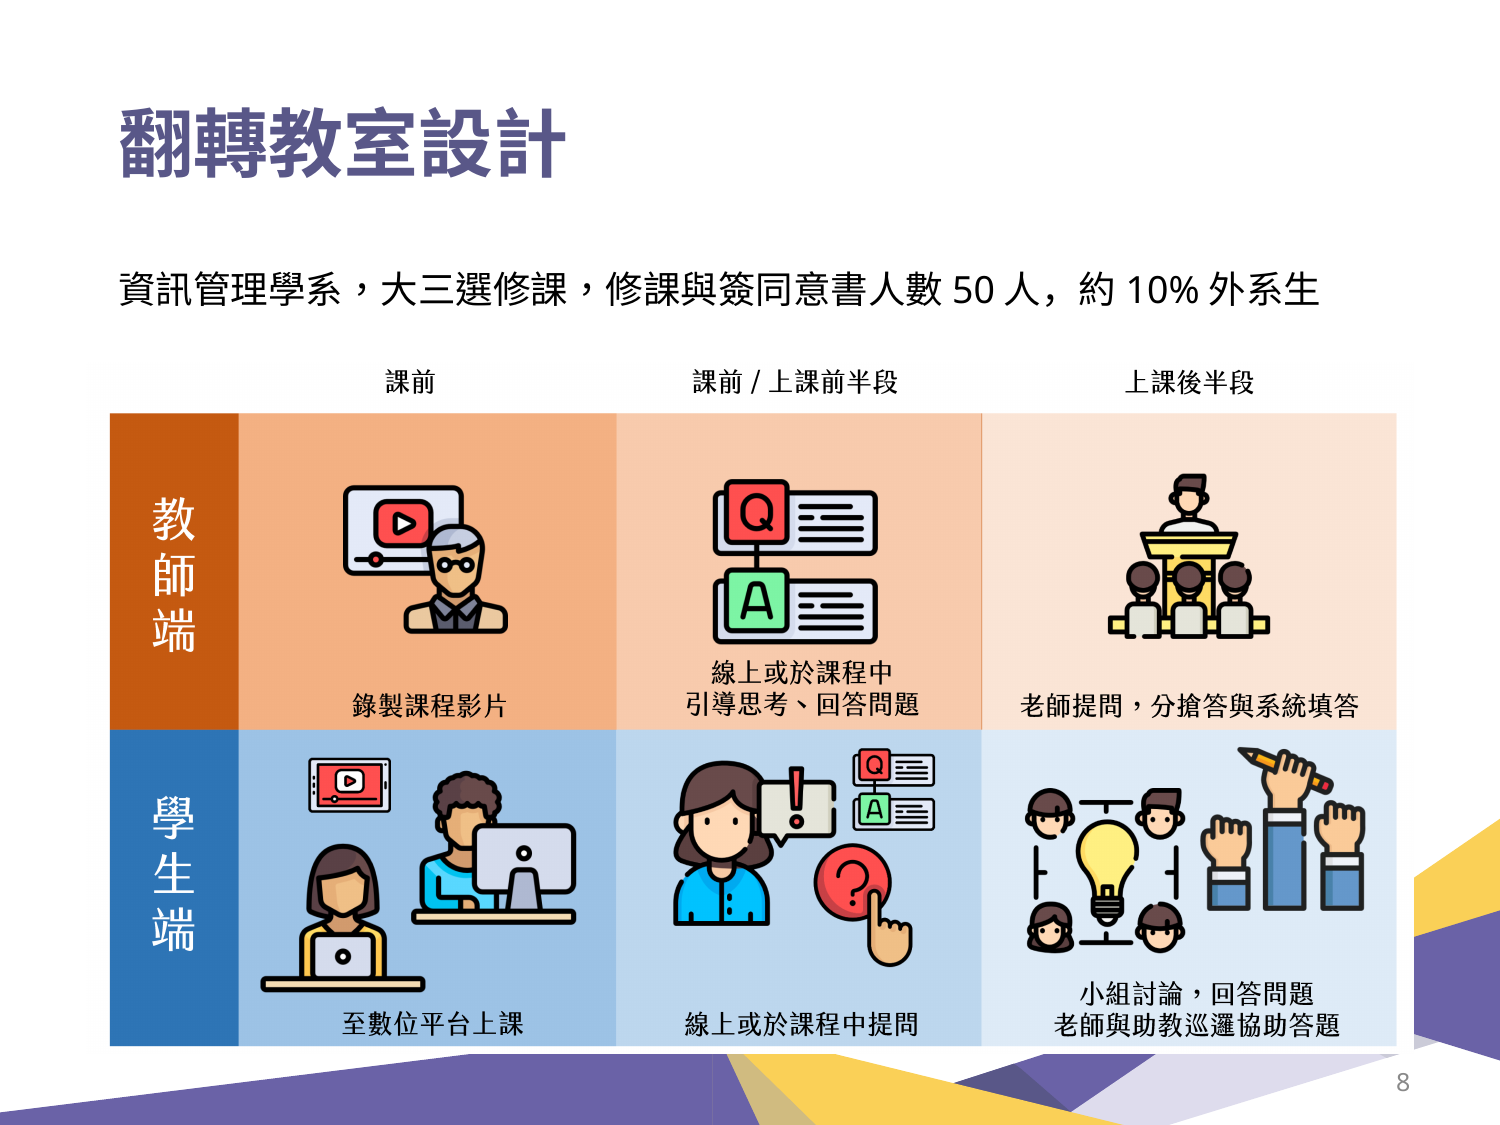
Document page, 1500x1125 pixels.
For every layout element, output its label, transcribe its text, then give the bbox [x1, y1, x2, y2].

title 翻轉教室設計 [103, 59, 1397, 235]
picture [86, 362, 1414, 1054]
text_box 資訊管理學系，大三選修課，修課與簽同意書人數50人，約10%外系生 [103, 258, 1315, 320]
text_box 8 [1381, 1053, 1477, 1114]
